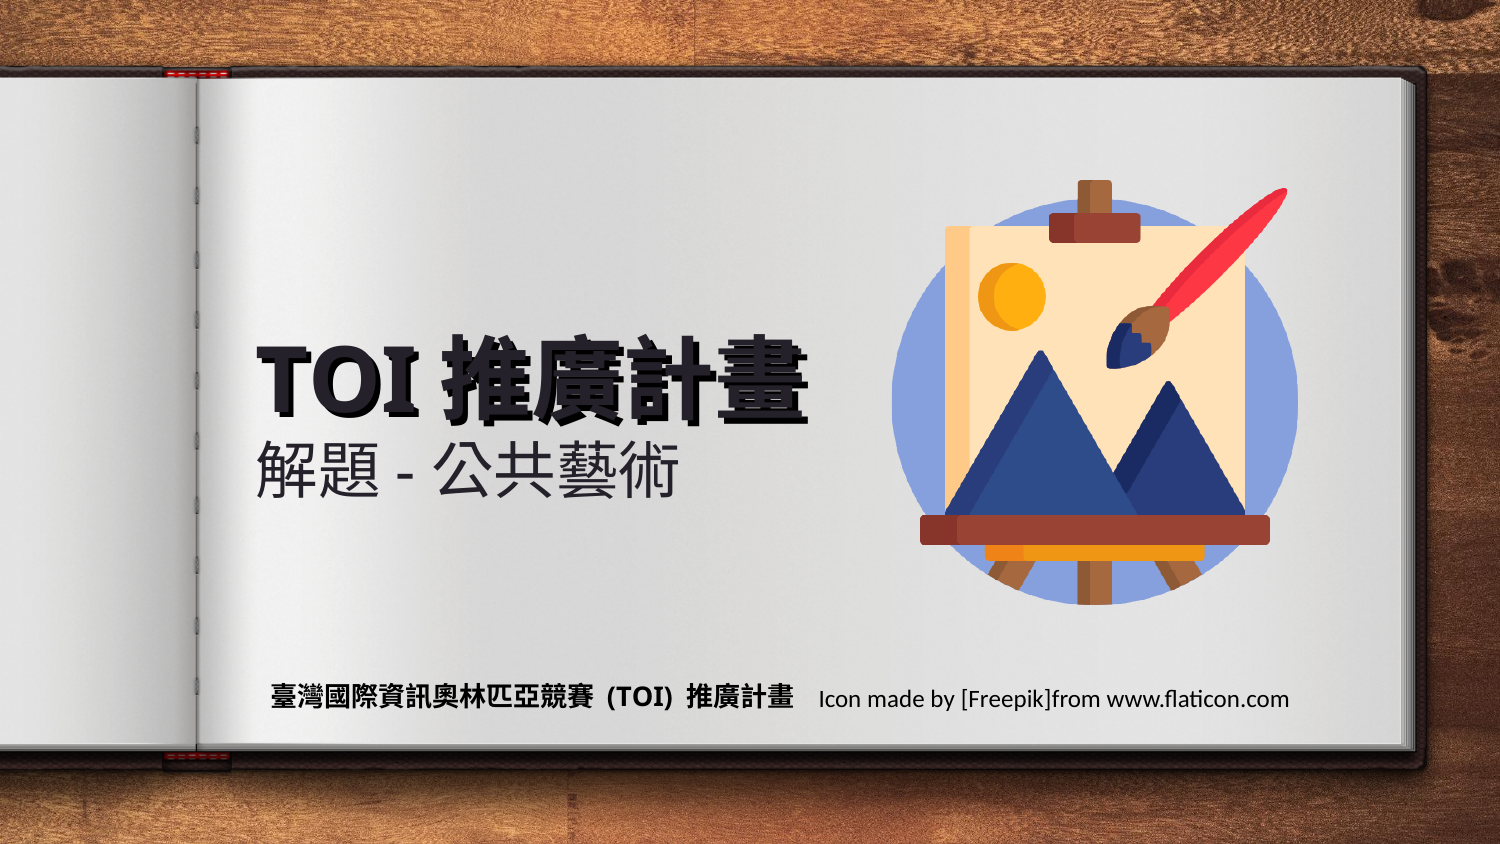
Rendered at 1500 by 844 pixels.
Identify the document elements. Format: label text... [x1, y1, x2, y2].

text_box Icon made by [Freepik]from www.flaticon.com [804, 675, 1385, 720]
title TOI推廣計畫 解題-公共藝術 [240, 262, 882, 565]
picture [882, 180, 1307, 605]
